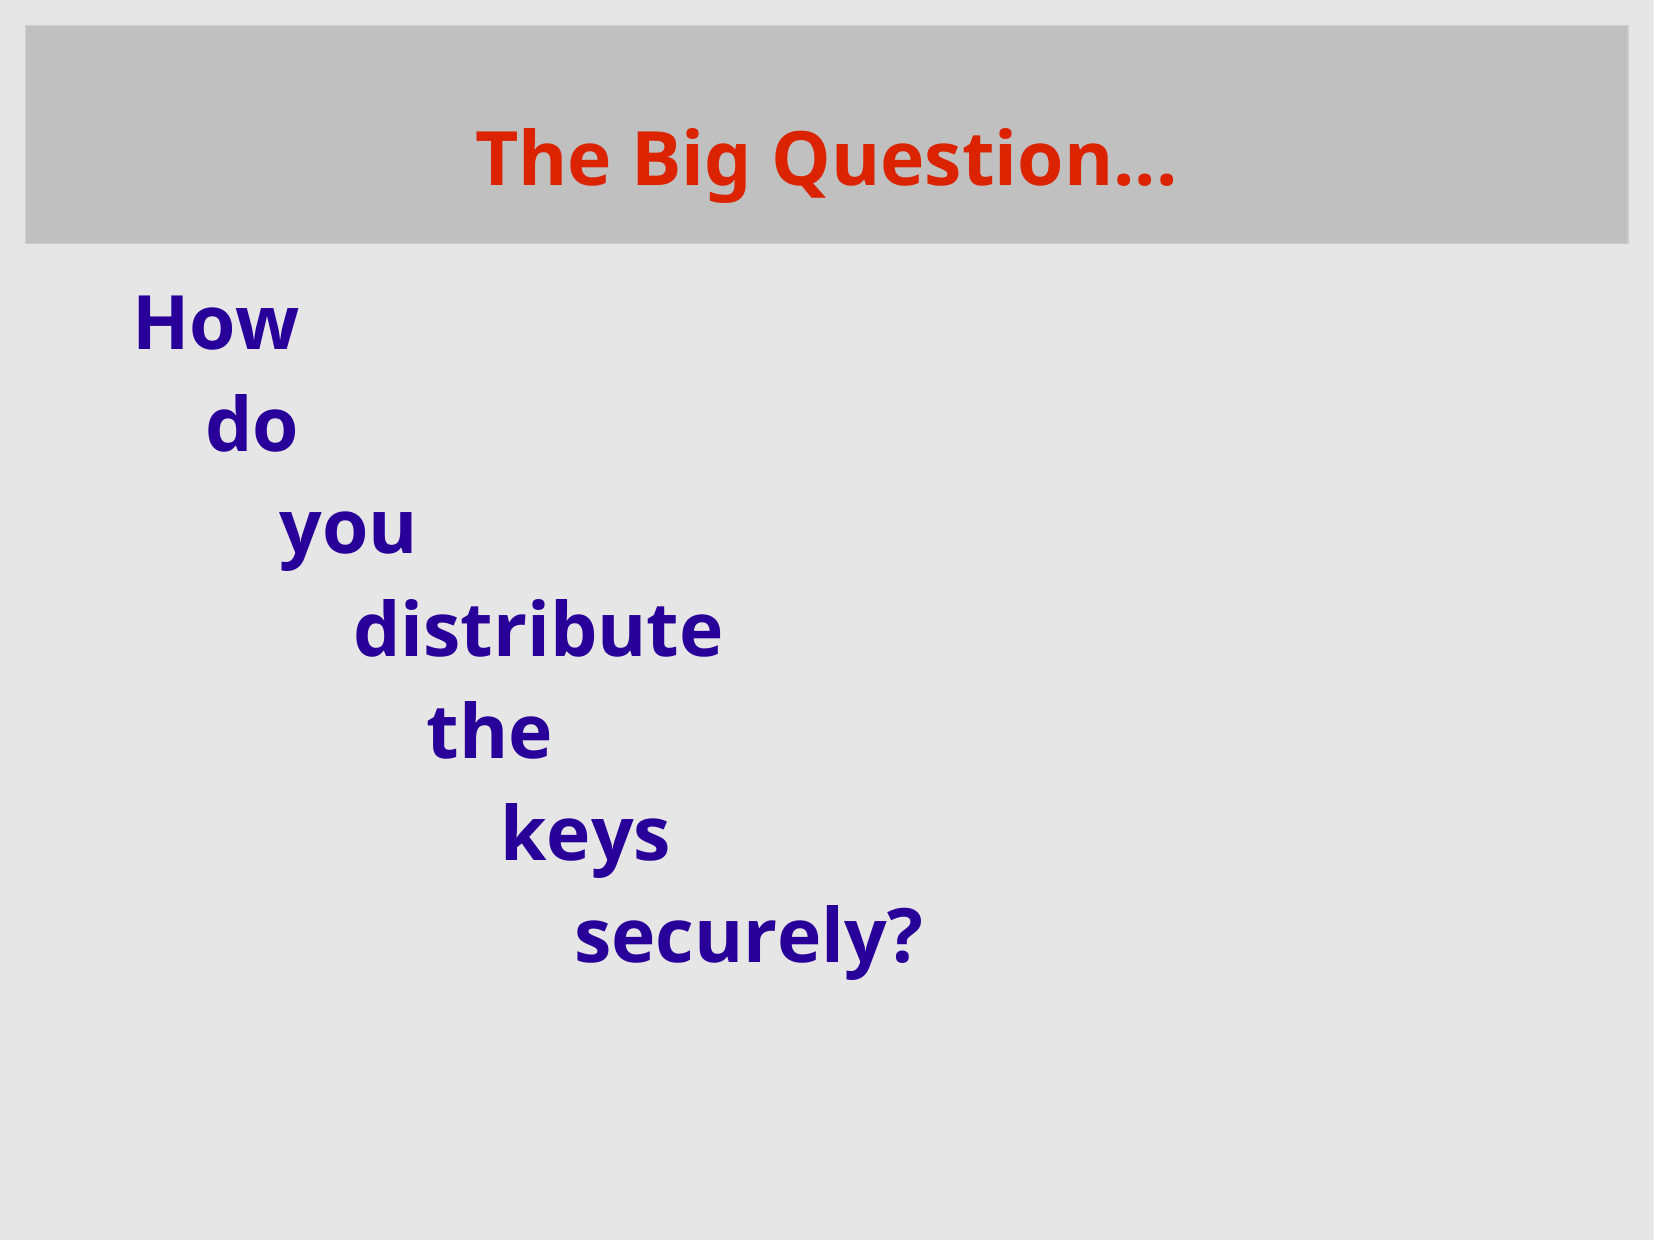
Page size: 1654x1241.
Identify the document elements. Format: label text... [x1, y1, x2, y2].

text_box How do you distribute the keys securely? [132, 321, 1537, 933]
title The Big Question... [59, 46, 1595, 266]
